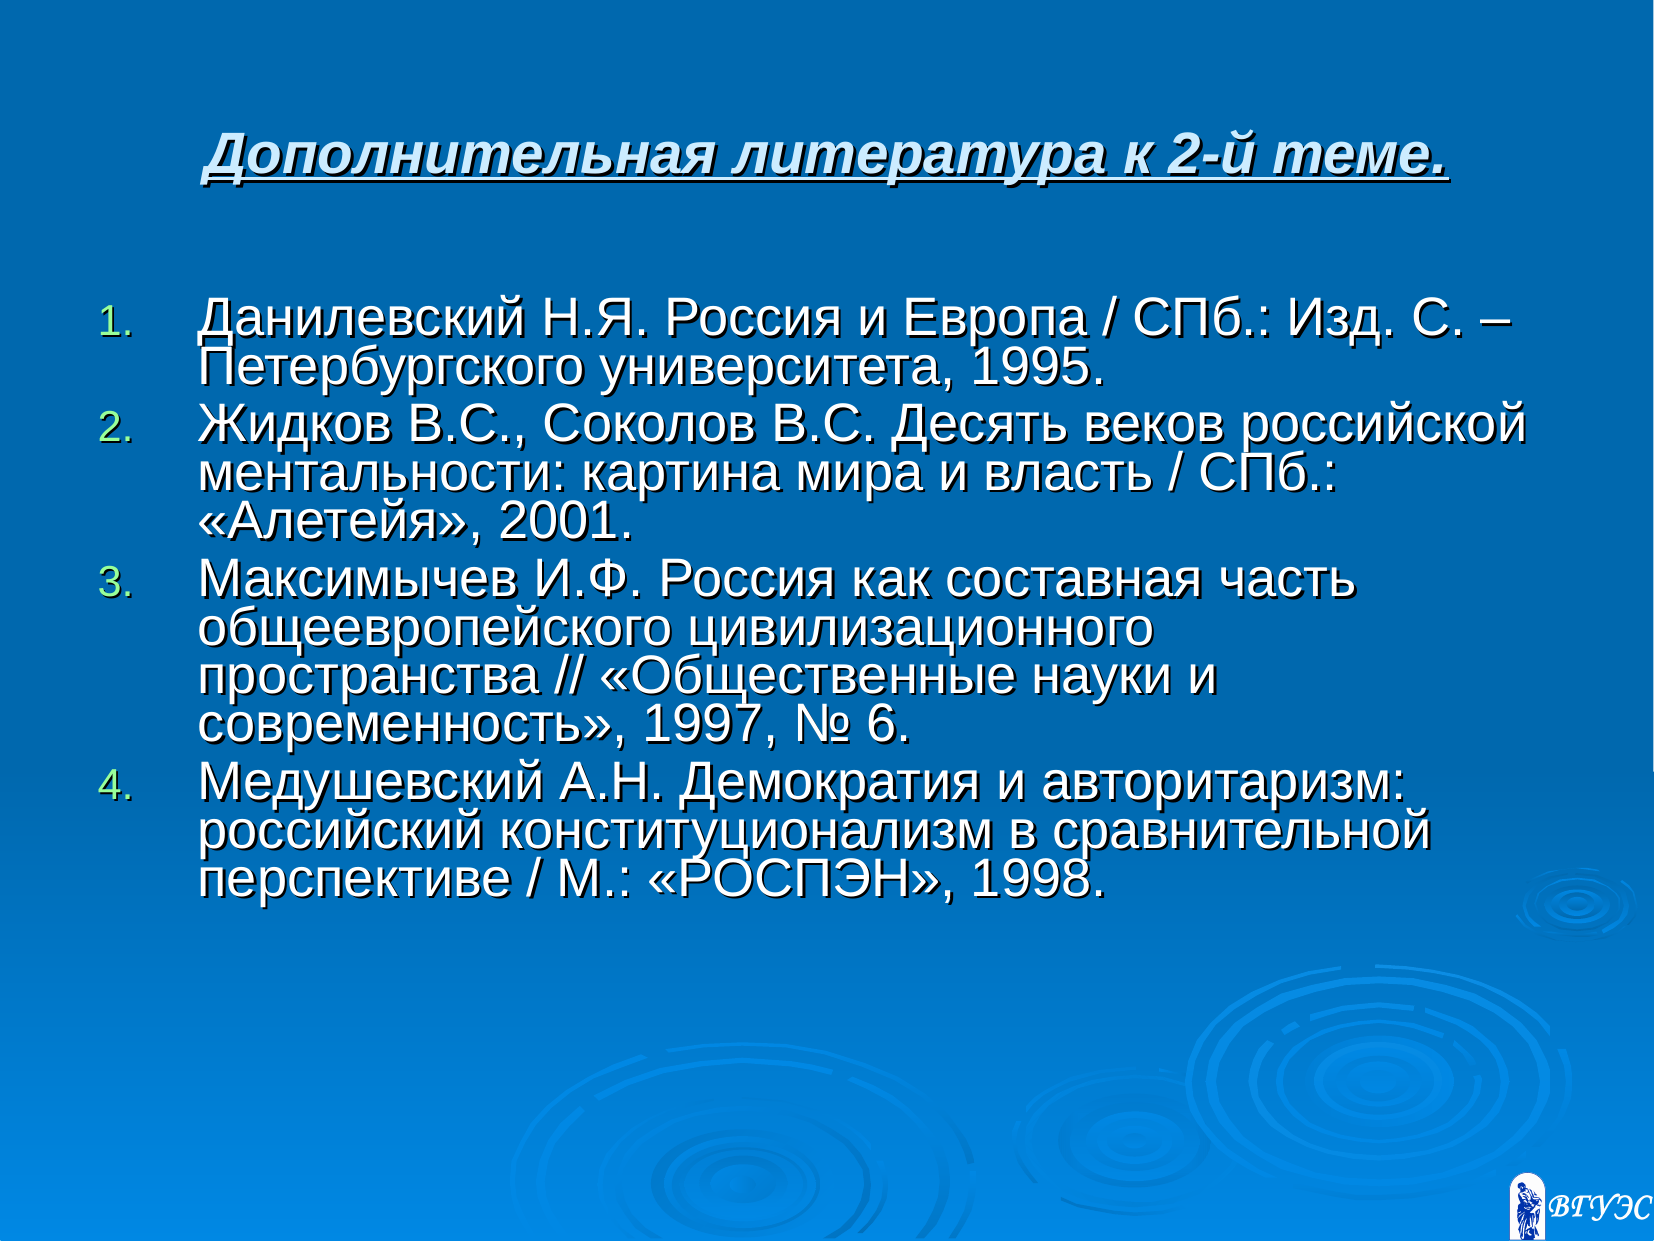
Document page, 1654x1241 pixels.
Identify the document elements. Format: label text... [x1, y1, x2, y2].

picture [1509, 1172, 1654, 1241]
title Дополнительная литература к 2-й теме. [82, 50, 1571, 257]
list Данилевский Н.Я. Россия и Европа / СПб.: Изд. С. – Петербургского университета, 1995. Жидков В.С., Соколов В.С. Десять веков российской ментальности: картина мира и власть / СПб.: «Алетейя», 2001. Максимычев И.Ф. Россия как составная часть общеевропейского цивилизационного пространства // «Общественные науки и современность», 1997, № 6. Медушевский А.Н. Демократия и авторитаризм: российский конституционализм в сравнительной перспективе / М.: «РОСПЭН», 1998. [82, 289, 1571, 1108]
